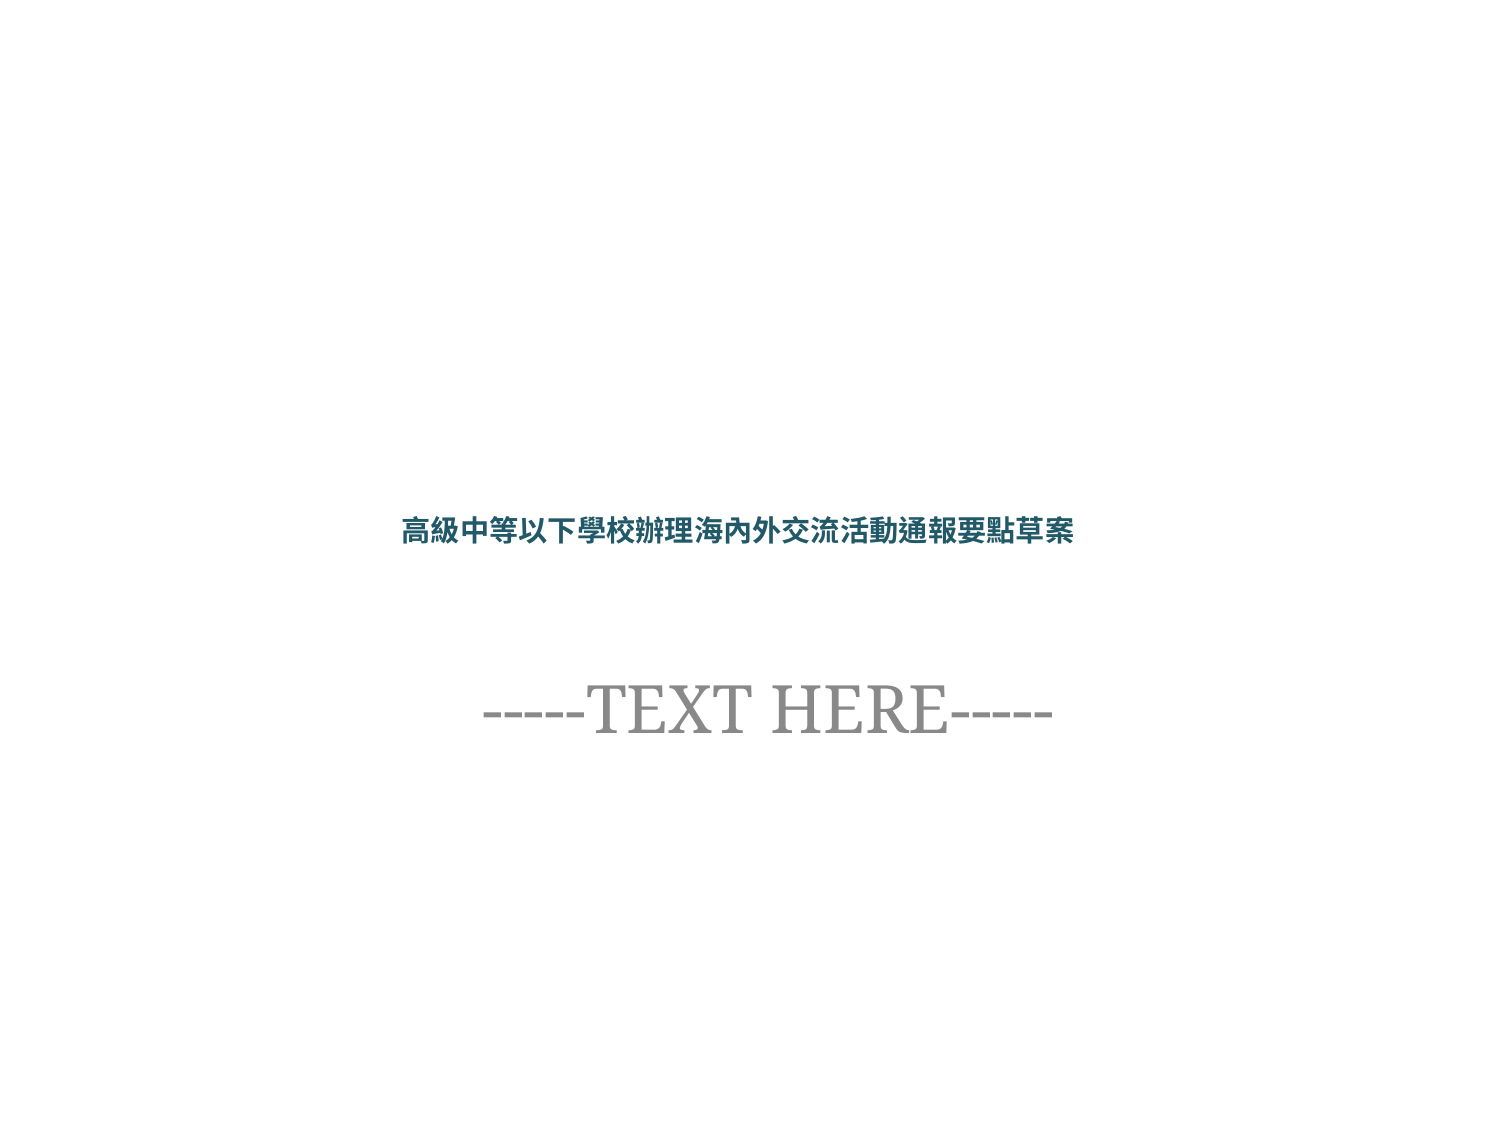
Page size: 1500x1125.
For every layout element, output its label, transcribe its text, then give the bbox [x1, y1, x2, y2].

title 高級中等以下學校辦理海內外交流活動通報要點草案 [194, 432, 1282, 628]
subtitle -----TEXT HERE----- [466, 668, 1071, 835]
